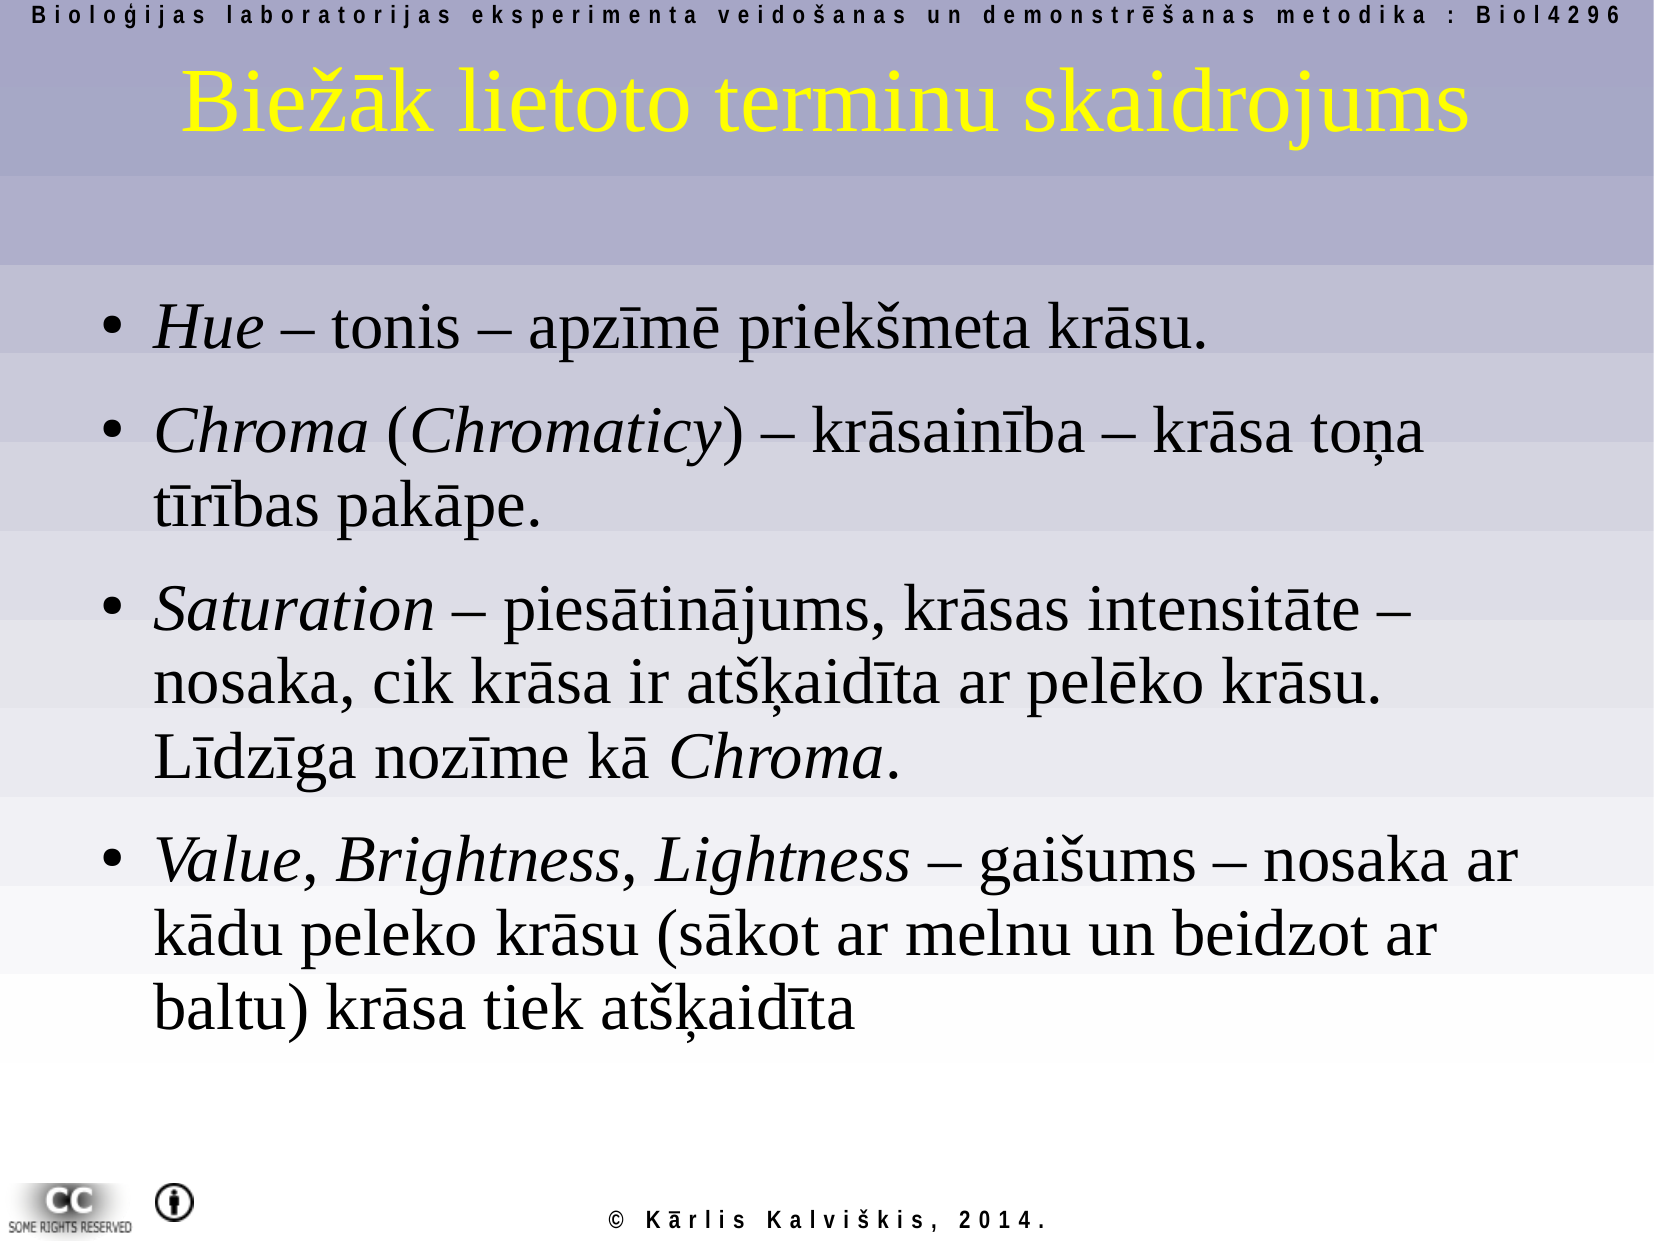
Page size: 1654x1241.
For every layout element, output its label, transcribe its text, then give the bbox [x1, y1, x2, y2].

list Hue – tonis – apzīmē priekšmeta krāsu. Chroma (Chromaticy) – krāsainība – krāsa toņa tīrības pakāpe. Saturation – piesātinājums, krāsas intensitāte – nosaka, cik krāsa ir atšķaidīta ar pelēko krāsu. Līdzīga nozīme kā Chroma. Value, Brightness, Lightness – gaišums – nosaka ar kādu peleko krāsu (sākot ar melnu un beidzot ar baltu) krāsa tiek atšķaidīta [82, 289, 1571, 1113]
title Biežāk lietoto terminu skaidrojums [29, 49, 1625, 296]
picture [0, 0, 1654, 1241]
